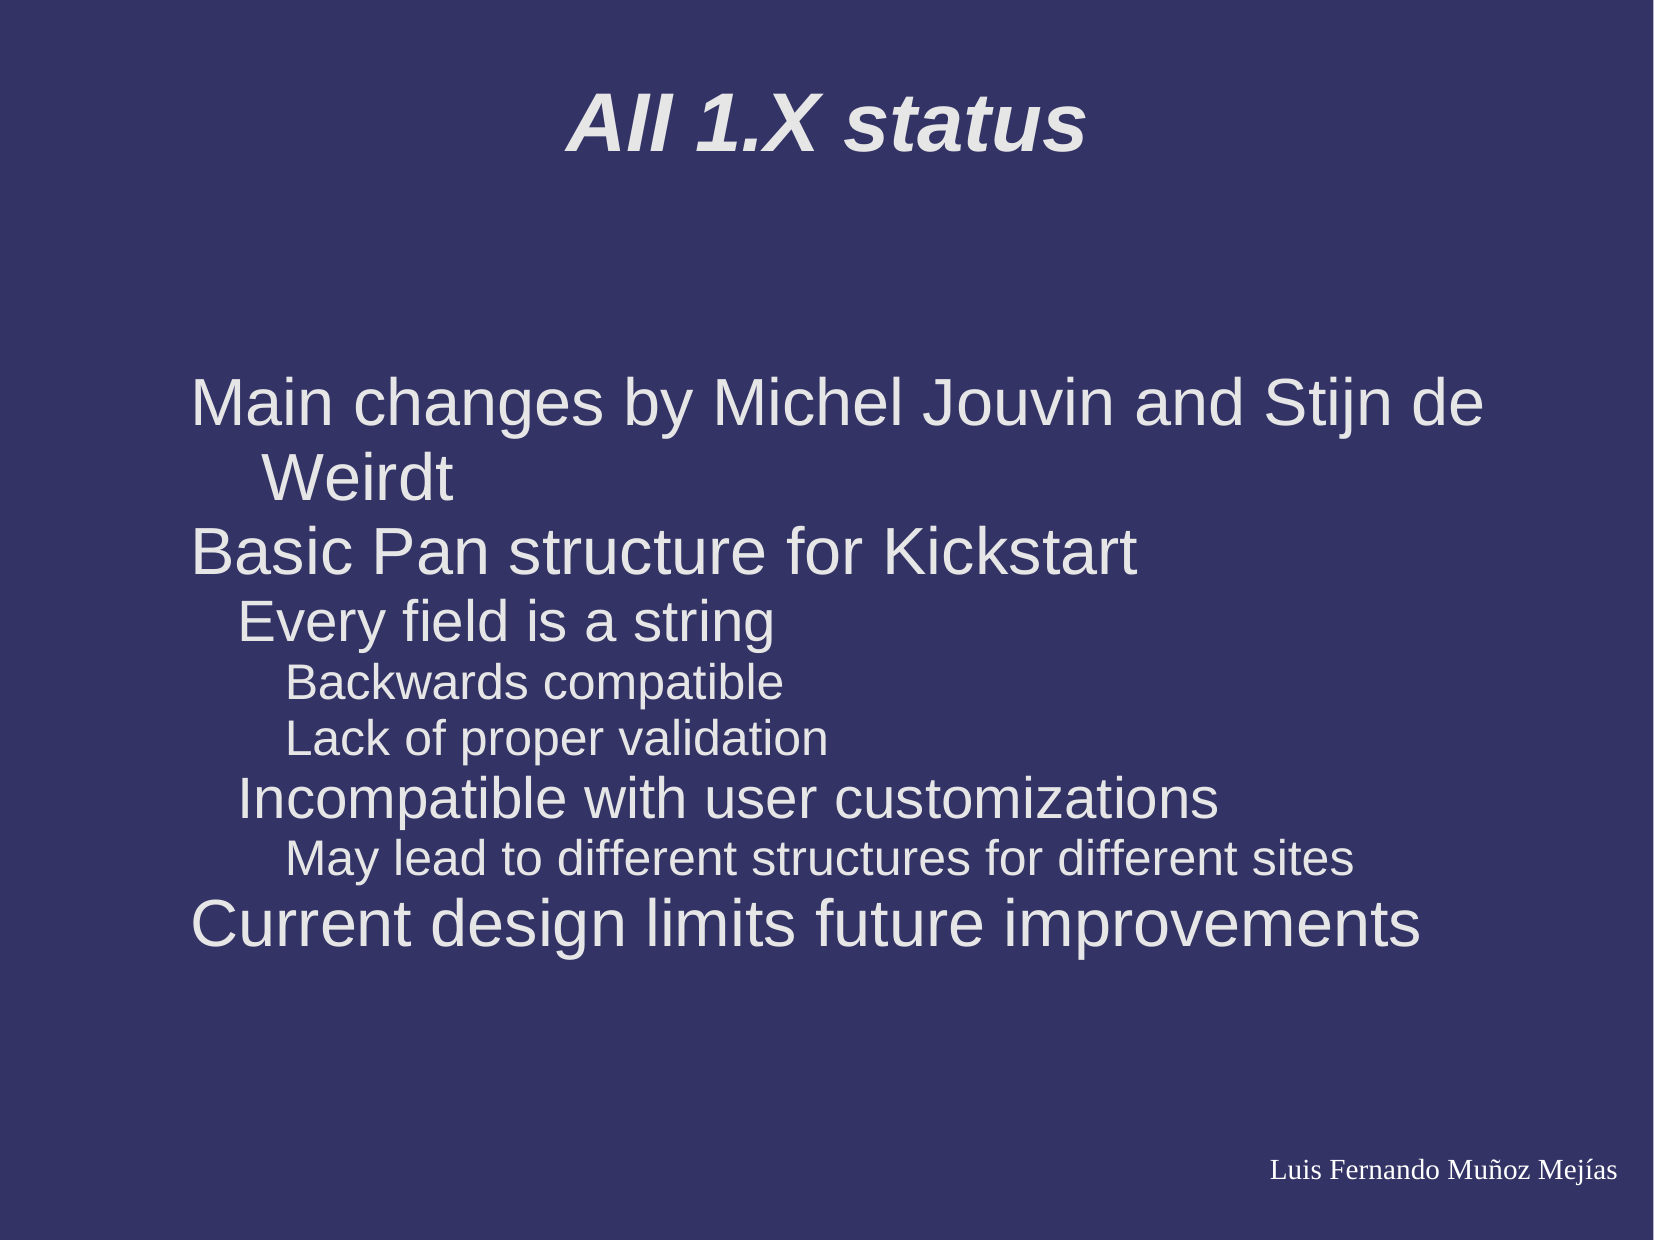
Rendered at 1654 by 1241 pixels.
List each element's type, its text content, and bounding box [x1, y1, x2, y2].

list Main changes by Michel Jouvin and Stijn de Weirdt Basic Pan structure for Kickstart Every field is a string Backwards compatible Lack of proper validation Incompatible with user customizations May lead to different structures for different sites Current design limits future improvements [178, 364, 1570, 1132]
title AII 1.X status [121, 19, 1534, 227]
